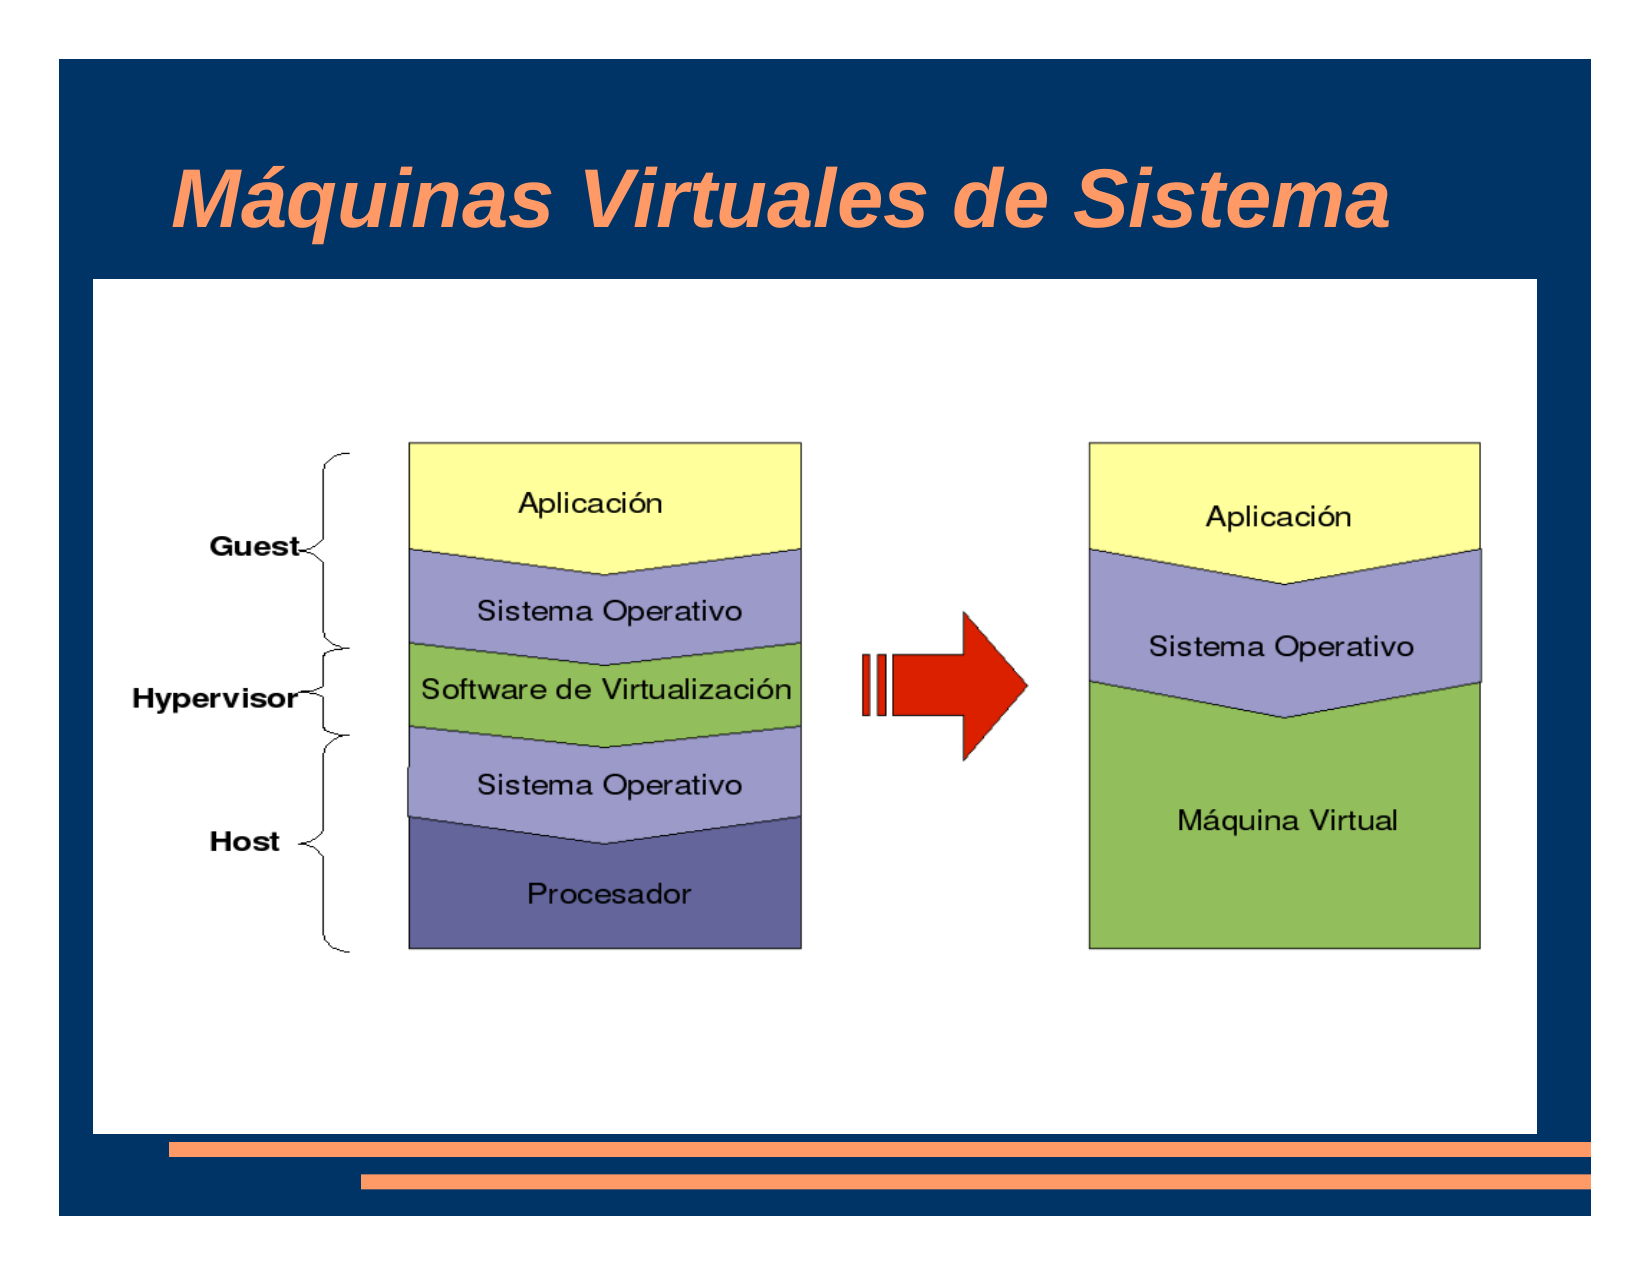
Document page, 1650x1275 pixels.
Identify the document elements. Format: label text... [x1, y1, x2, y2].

title Máquinas Virtuales de Sistema [171, 102, 1480, 279]
picture [93, 279, 1537, 1134]
